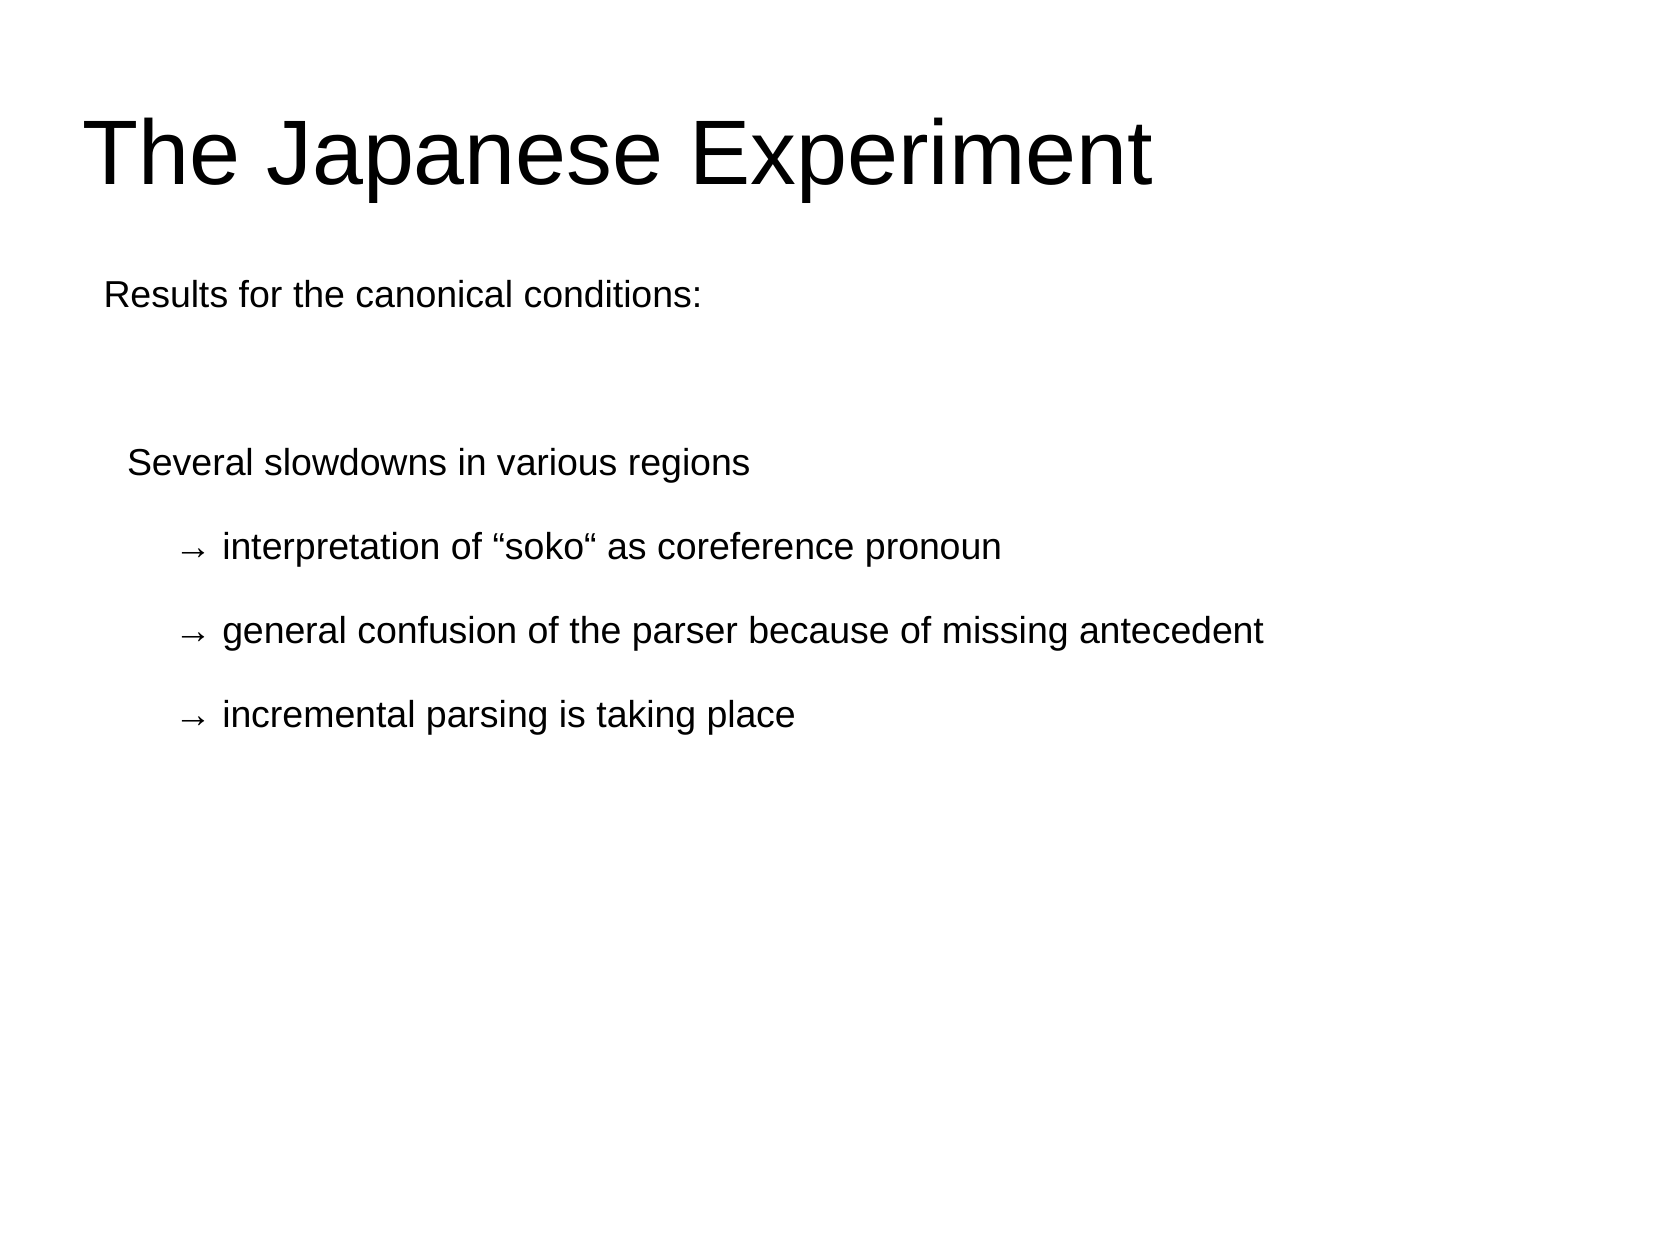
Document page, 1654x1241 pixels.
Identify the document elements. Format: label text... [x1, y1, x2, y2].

title The Japanese Experiment [82, 49, 1571, 257]
text_box Results for the canonical conditions: Several slowdowns in various regions → interpretation of “soko“ as coreference pronoun → general confusion of the parser because of missing antecedent → incremental parsing is taking place [88, 265, 1359, 744]
